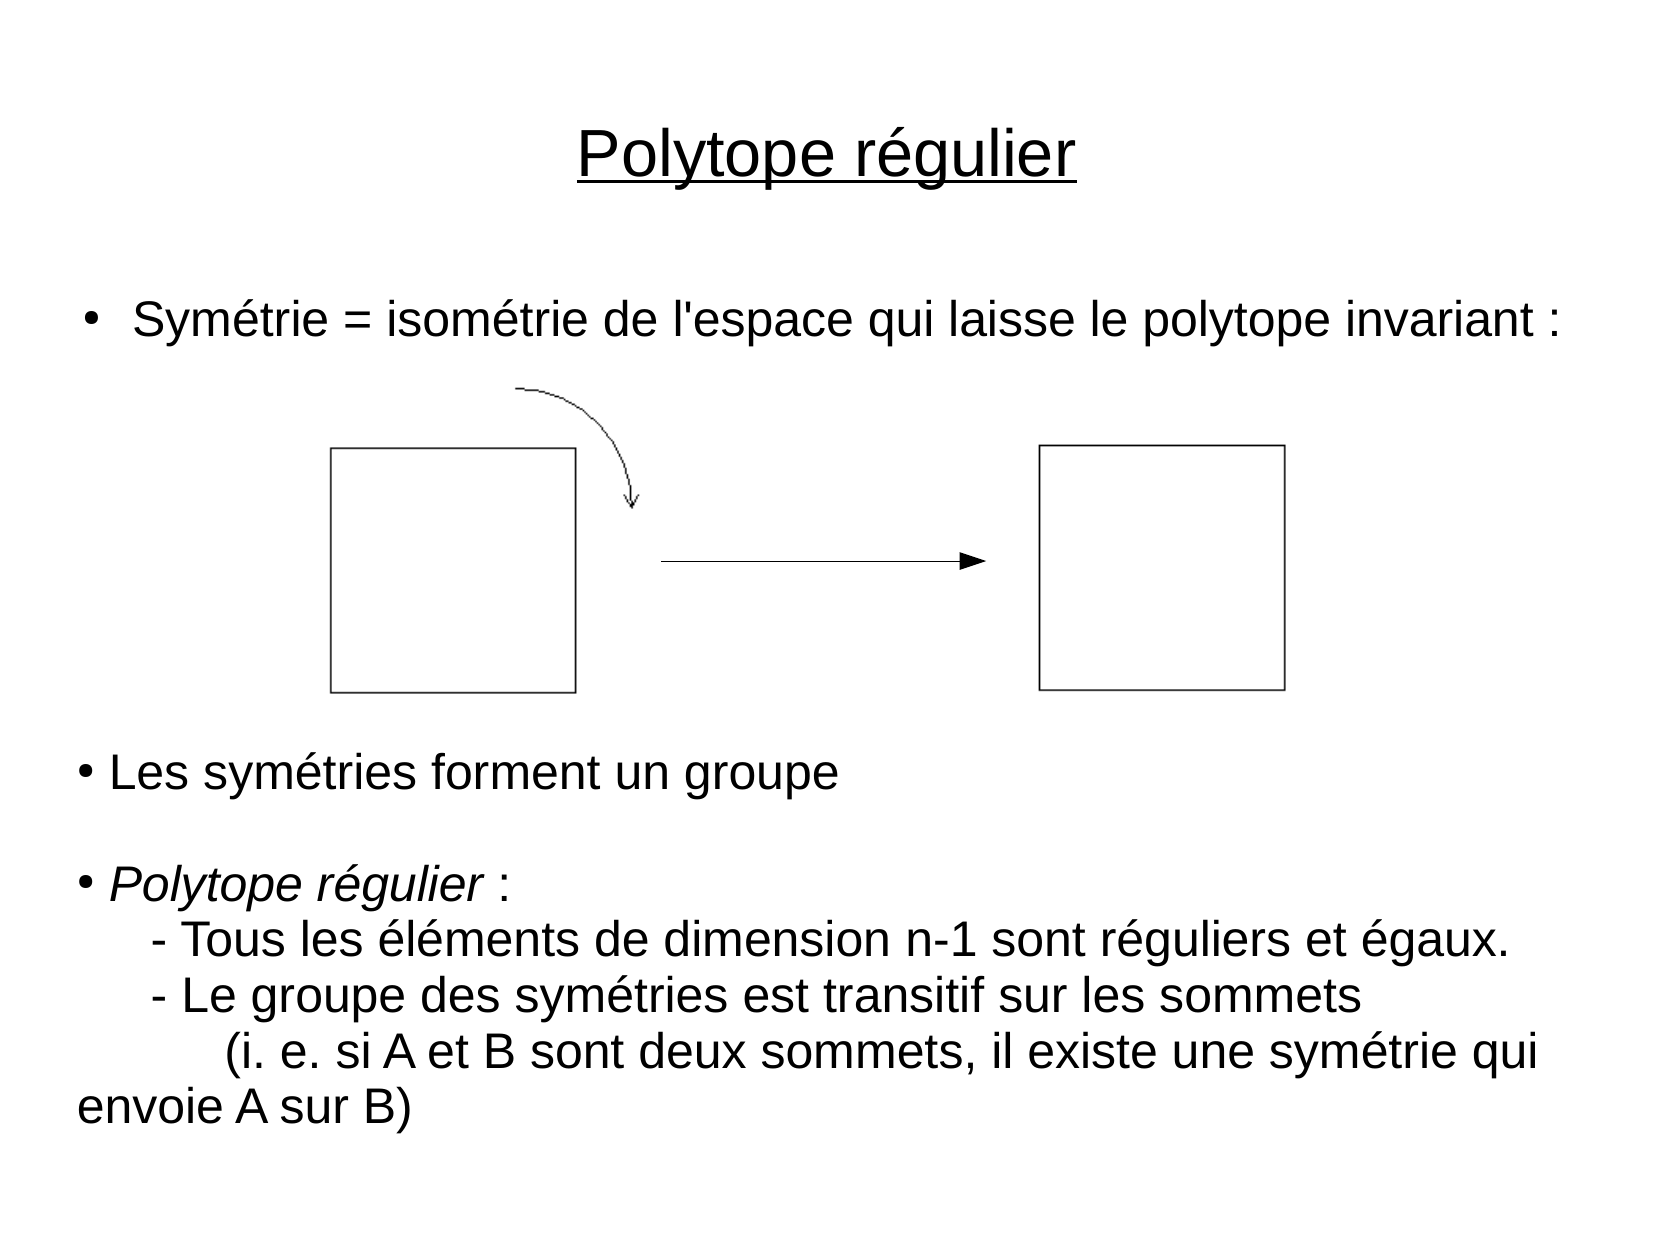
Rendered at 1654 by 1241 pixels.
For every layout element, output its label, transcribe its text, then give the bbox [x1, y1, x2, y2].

text_box Les symétries forment un groupe Polytope régulier : - Tous les éléments de dimension n-1 sont réguliers et égaux. - Le groupe des symétries est transitif sur les sommets (i. e. si A et B sont deux sommets, il existe une symétrie qui envoie A sur B) [76, 721, 1565, 1158]
picture [1028, 434, 1300, 721]
picture [277, 385, 652, 697]
subtitle Symétrie = isométrie de l'espace qui laisse le polytope invariant : [47, 272, 1589, 367]
title Polytope régulier [82, 49, 1571, 257]
